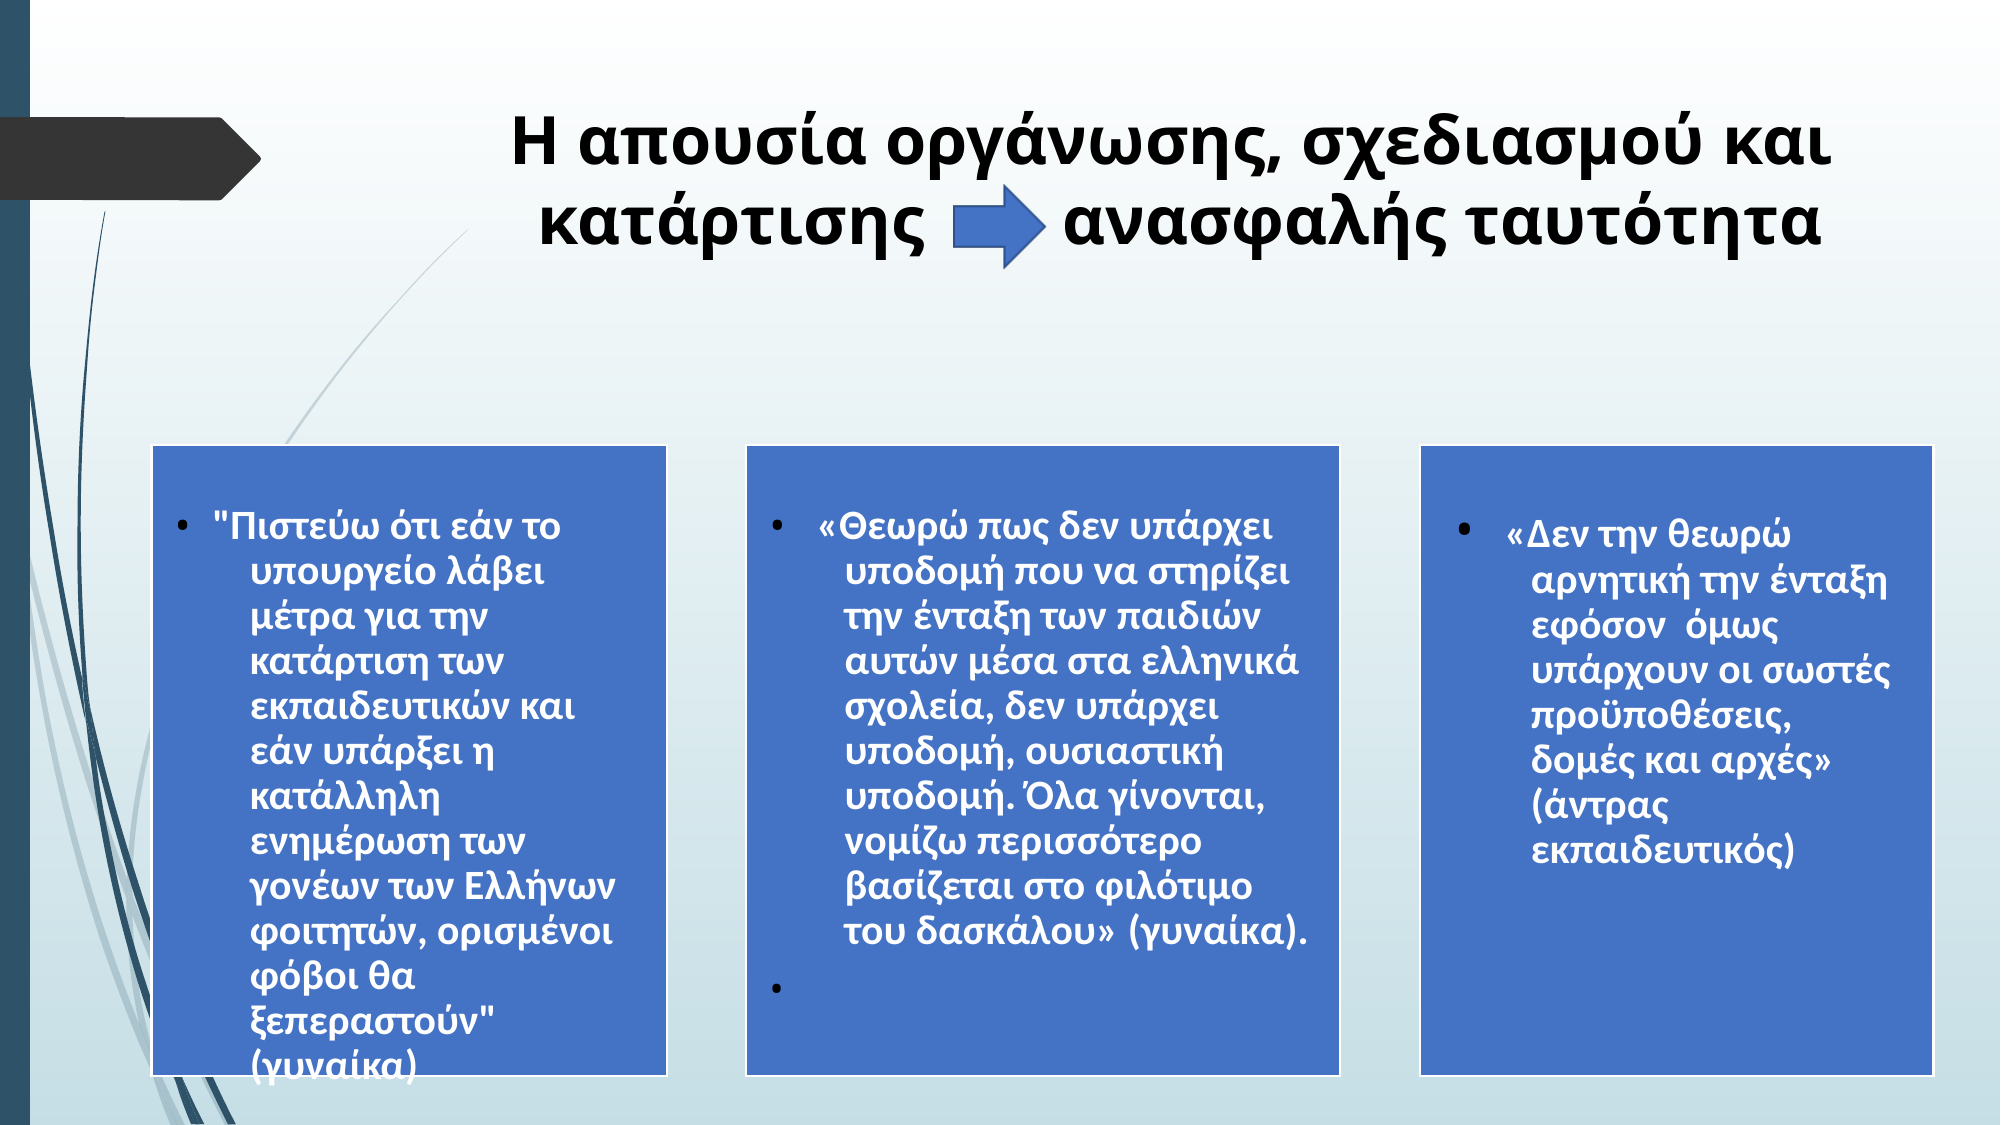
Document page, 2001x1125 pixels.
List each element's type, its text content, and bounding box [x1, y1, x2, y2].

text_box "Πιστεύω ότι εάν το υπουργείο λάβει μέτρα για την κατάρτιση των εκπαιδευτικών και εάν υπάρξει η κατάλληλη ενημέρωση των γονέων των Ελλήνων φοιτητών, ορισμένοι φόβοι θα ξεπεραστούν" (γυναίκα) [151, 445, 667, 1077]
text_box «Δεν την θεωρώ αρνητική την ένταξη εφόσον όμως υπάρχουν οι σωστές προϋποθέσεις, δομές και αρχές» (άντρας εκπαιδευτικός) [1419, 445, 1934, 1077]
picture [953, 183, 1047, 270]
text_box «Θεωρώ πως δεν υπάρχει υποδομή που να στηρίζει την ένταξη των παιδιών αυτών μέσα στα ελληνικά σχολεία, δεν υπάρχει υποδομή, ουσιαστική υποδομή. Όλα γίνονται, νομίζω περισσότερο βασίζεται στο φιλότιμο του δασκάλου» (γυναίκα). [746, 445, 1340, 1077]
title Η απουσία οργάνωσης, σχεδιασμού και κατάρτισης ανασφαλής ταυτότητα [449, 90, 1912, 301]
